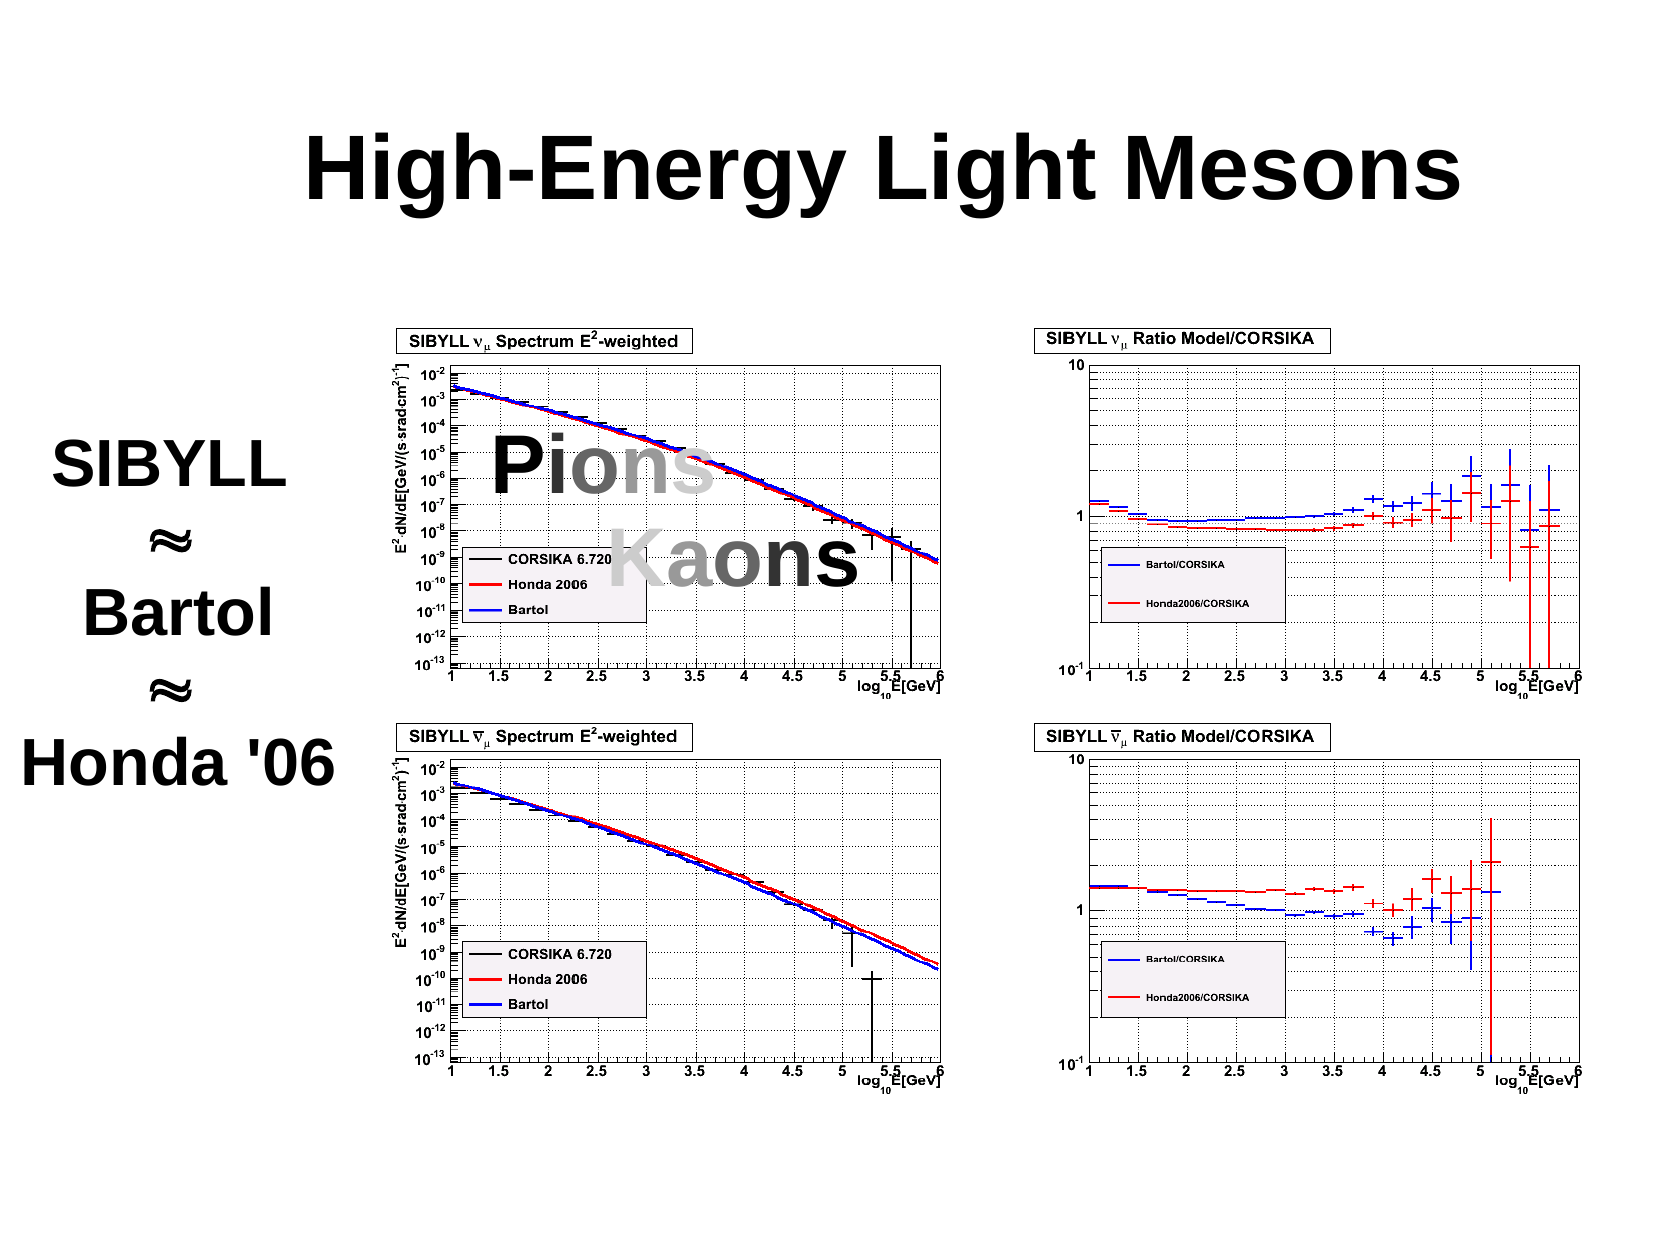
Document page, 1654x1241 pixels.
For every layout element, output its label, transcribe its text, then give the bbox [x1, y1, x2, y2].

text_box SIBYLL ≈ Bartol ≈ Honda '06 [5, 418, 352, 938]
text_box Pions Kaons [475, 410, 876, 677]
text_box High-Energy Light Mesons [288, 109, 1480, 263]
picture [378, 319, 1654, 1108]
